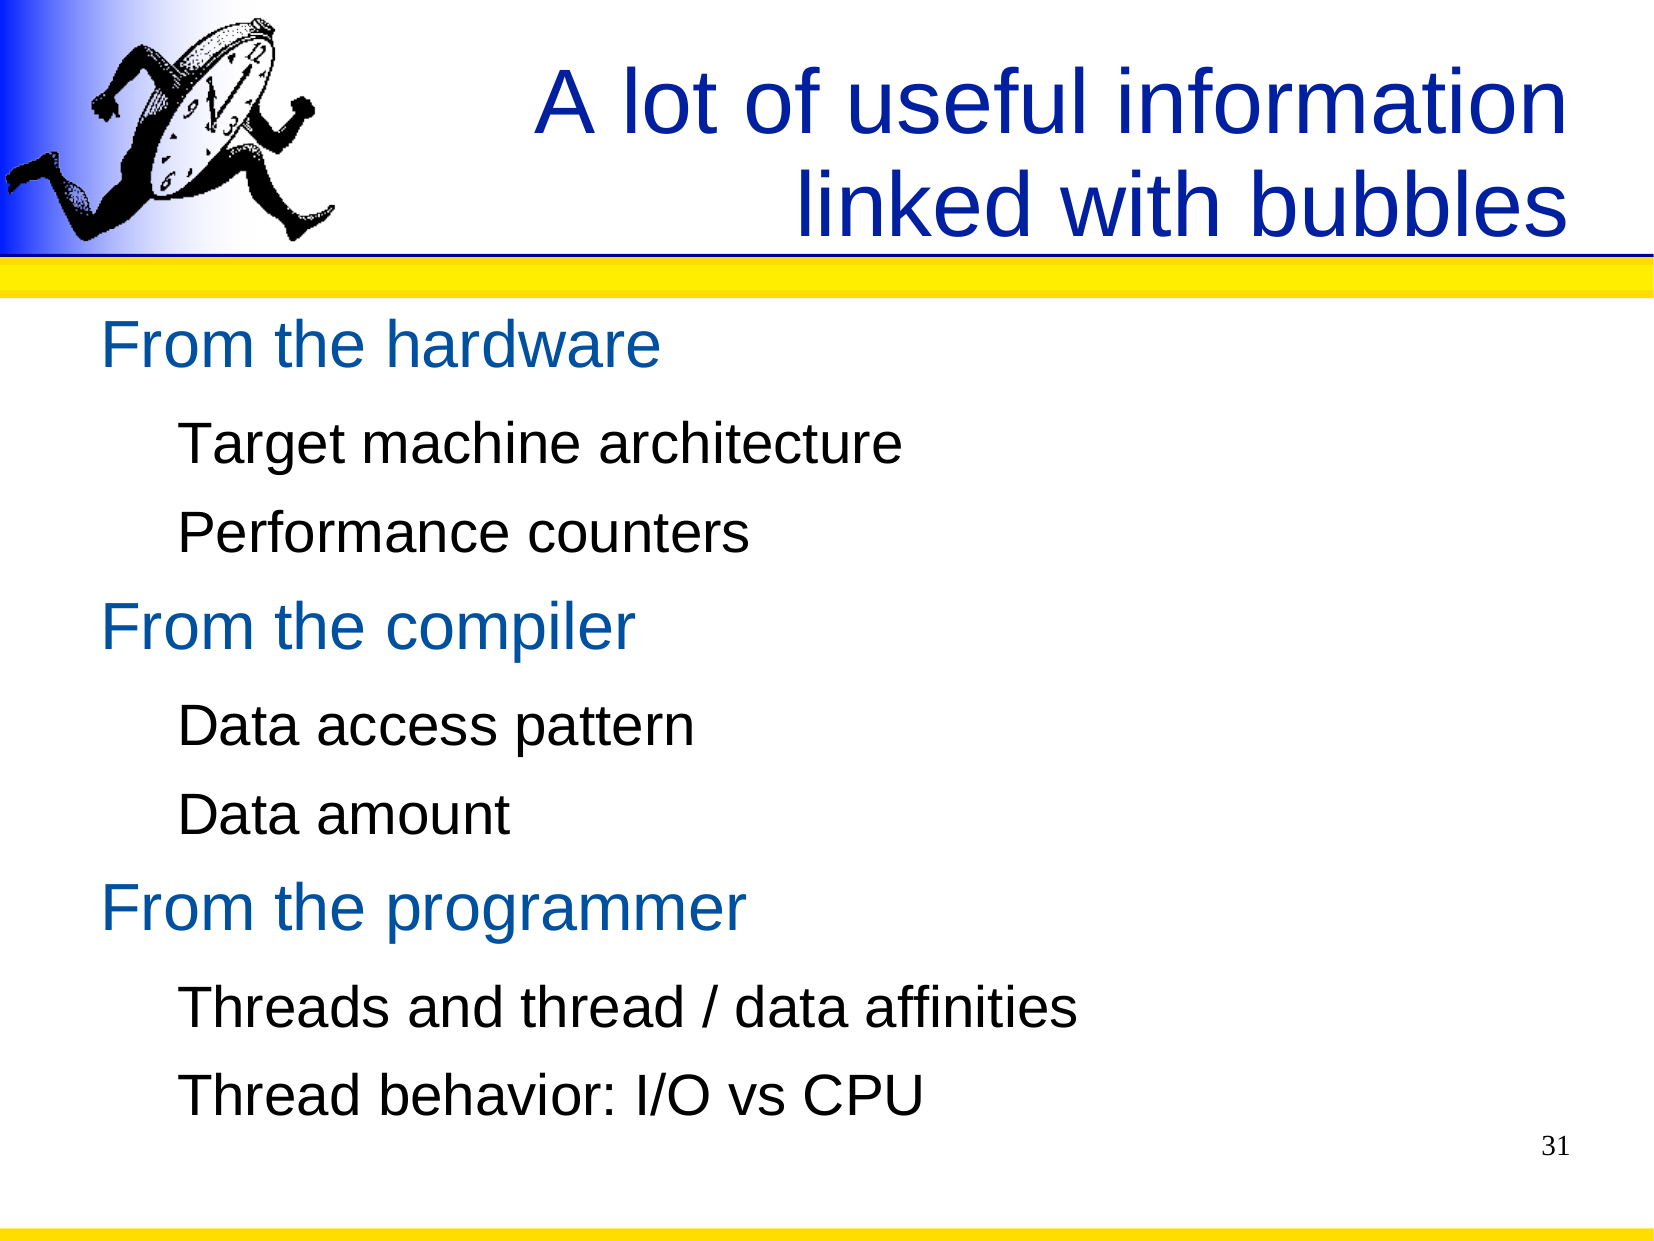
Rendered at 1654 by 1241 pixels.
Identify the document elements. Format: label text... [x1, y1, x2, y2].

title A lot of useful information linked with bubbles [372, 50, 1571, 256]
picture [4, 9, 343, 253]
list From the hardware Target machine architecture Performance counters From the compiler Data access pattern Data amount From the programmer Threads and thread / data affinities Thread behavior: I/O vs CPU [82, 307, 1571, 1129]
